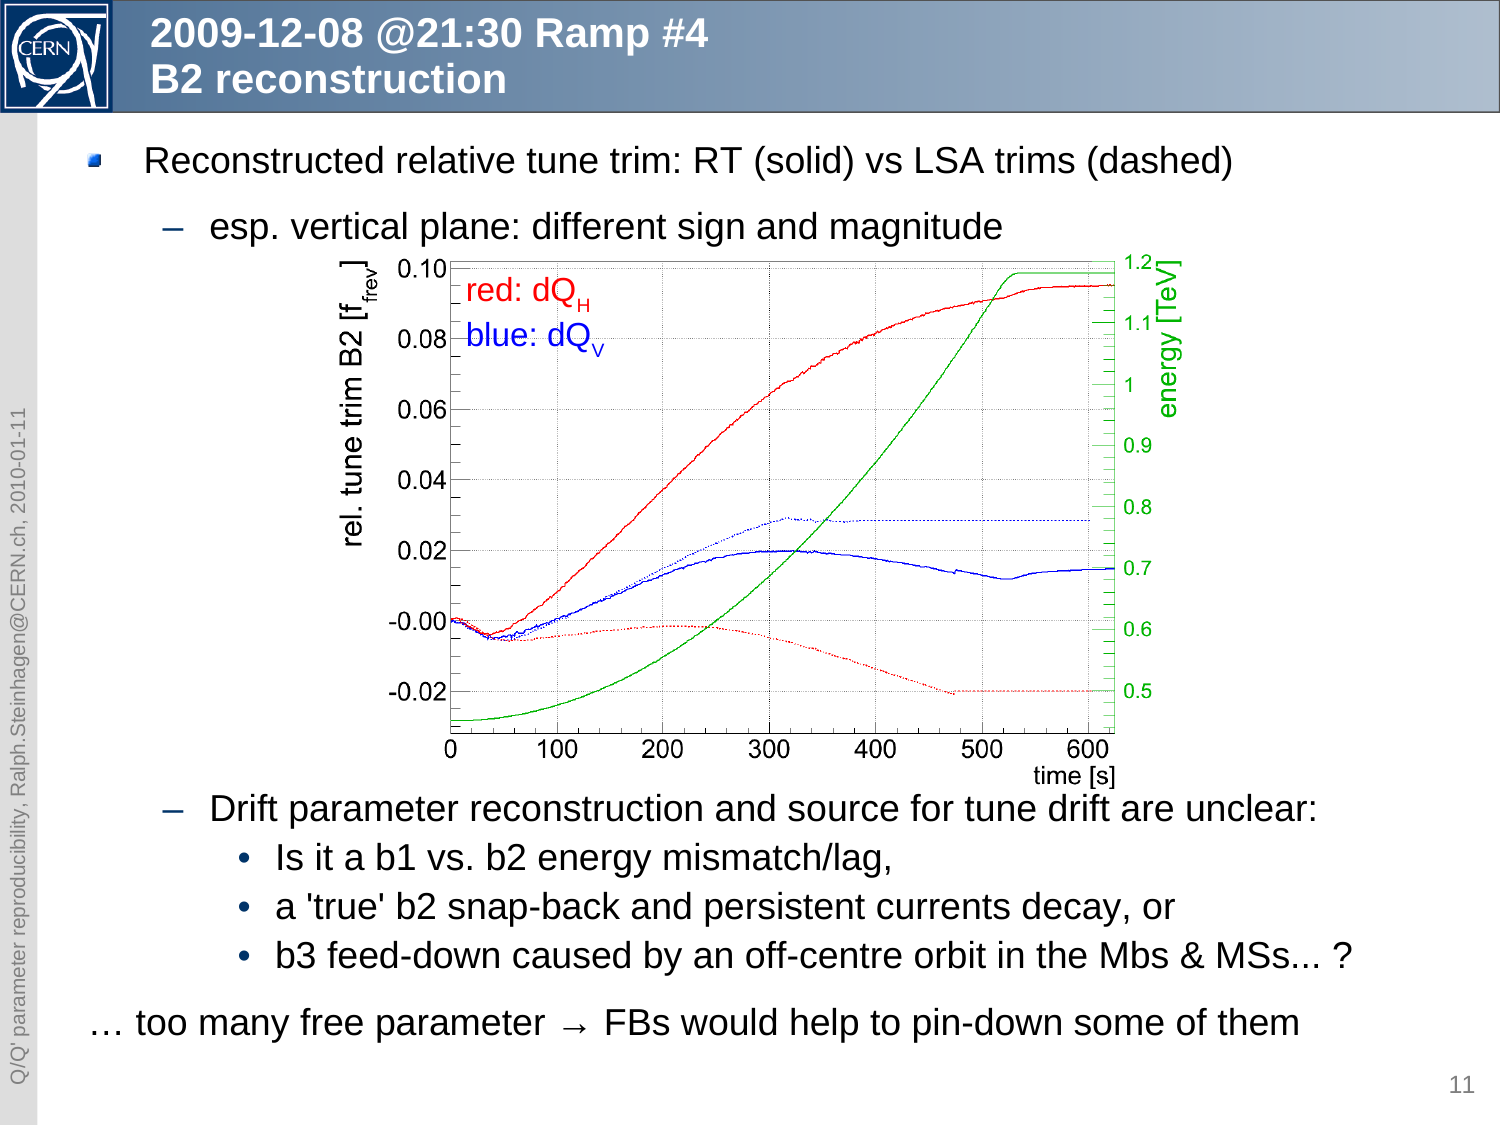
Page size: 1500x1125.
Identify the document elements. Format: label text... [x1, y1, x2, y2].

title 2009-12-08 @21:30 Ramp #4 B2 reconstruction [150, 7, 1201, 106]
text_box red: dQH blue: dQV [451, 263, 620, 369]
list Reconstructed relative tune trim: RT (solid) vs LSA trims (dashed) esp. vertical plane: different sign and magnitude Drift parameter reconstruction and source for tune drift are unclear: Is it a b1 vs. b2 energy mismatch/lag, a 'true' b2 snap-back and persistent currents decay, or b3 feed-down caused by an off-centre orbit in the Mbs & MSs... ? … too many free parameter → FBs would help to pin-down some of them [87, 137, 1438, 1043]
picture [0, 0, 113, 113]
